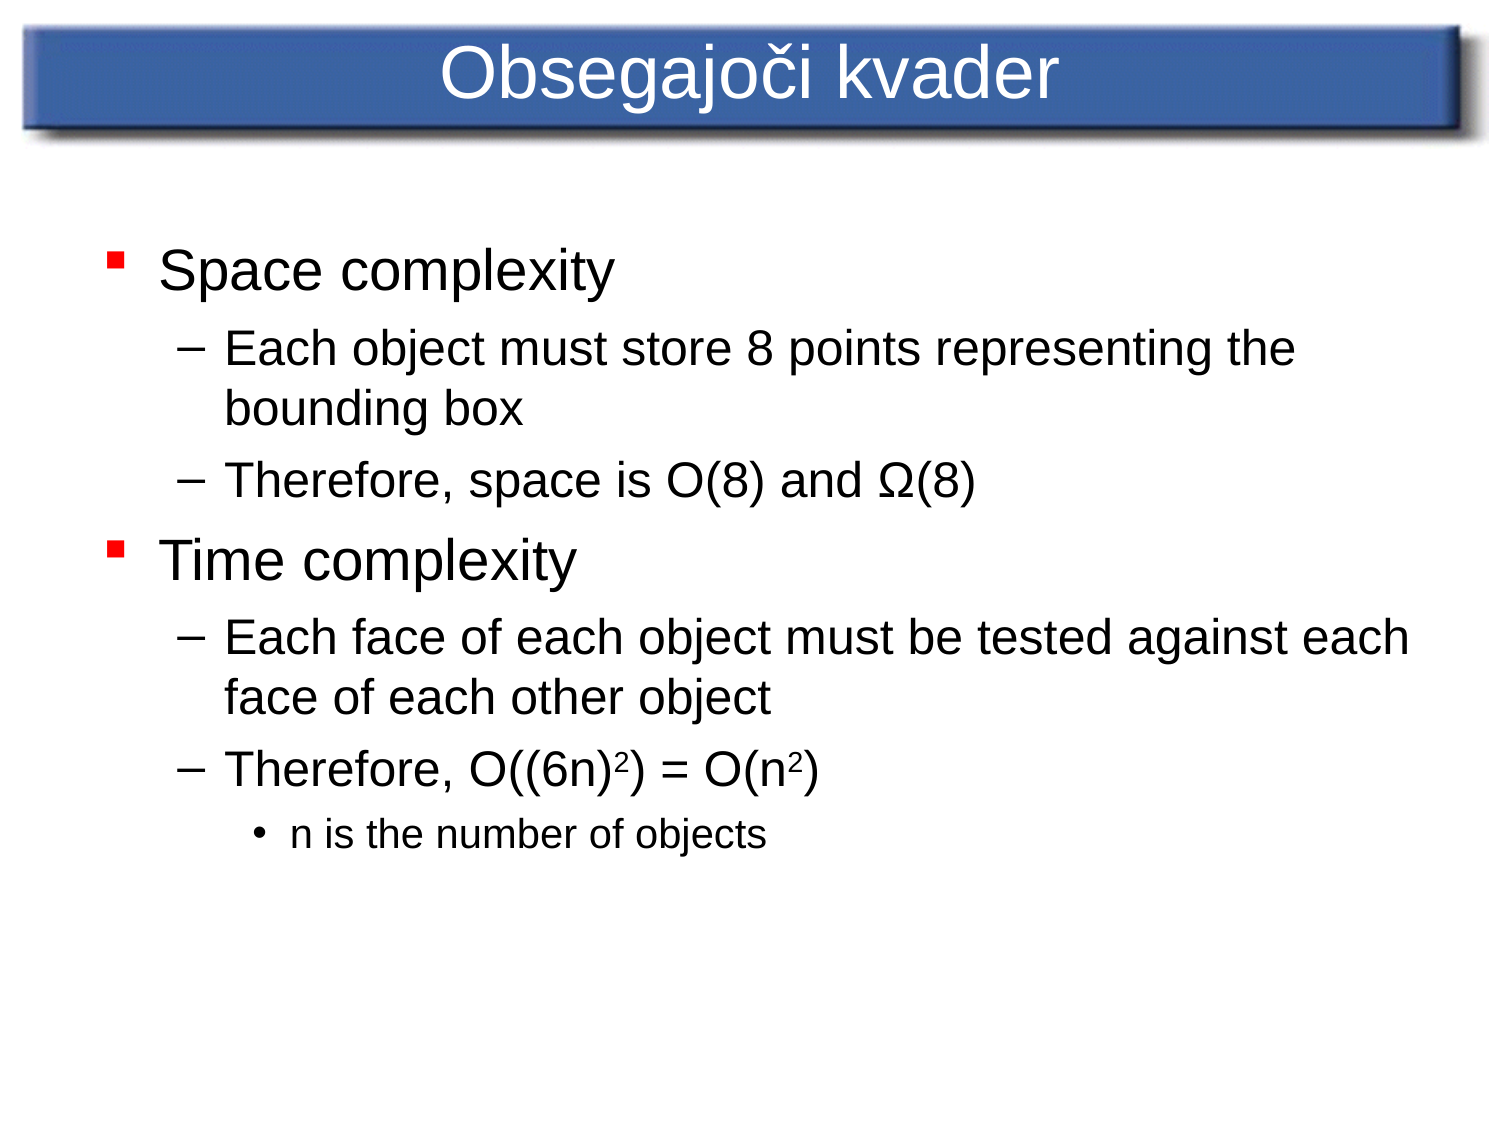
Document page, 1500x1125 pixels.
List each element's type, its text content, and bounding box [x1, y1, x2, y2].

picture [21, 22, 1489, 149]
list Space complexity Each object must store 8 points representing the bounding box Therefore, space is O(8) and Ω(8) Time complexity Each face of each object must be tested against each face of each other object Therefore, O((6n)2) = O(n2) n is the number of objects [87, 224, 1438, 968]
title Obsegajoči kvader [75, 0, 1426, 138]
